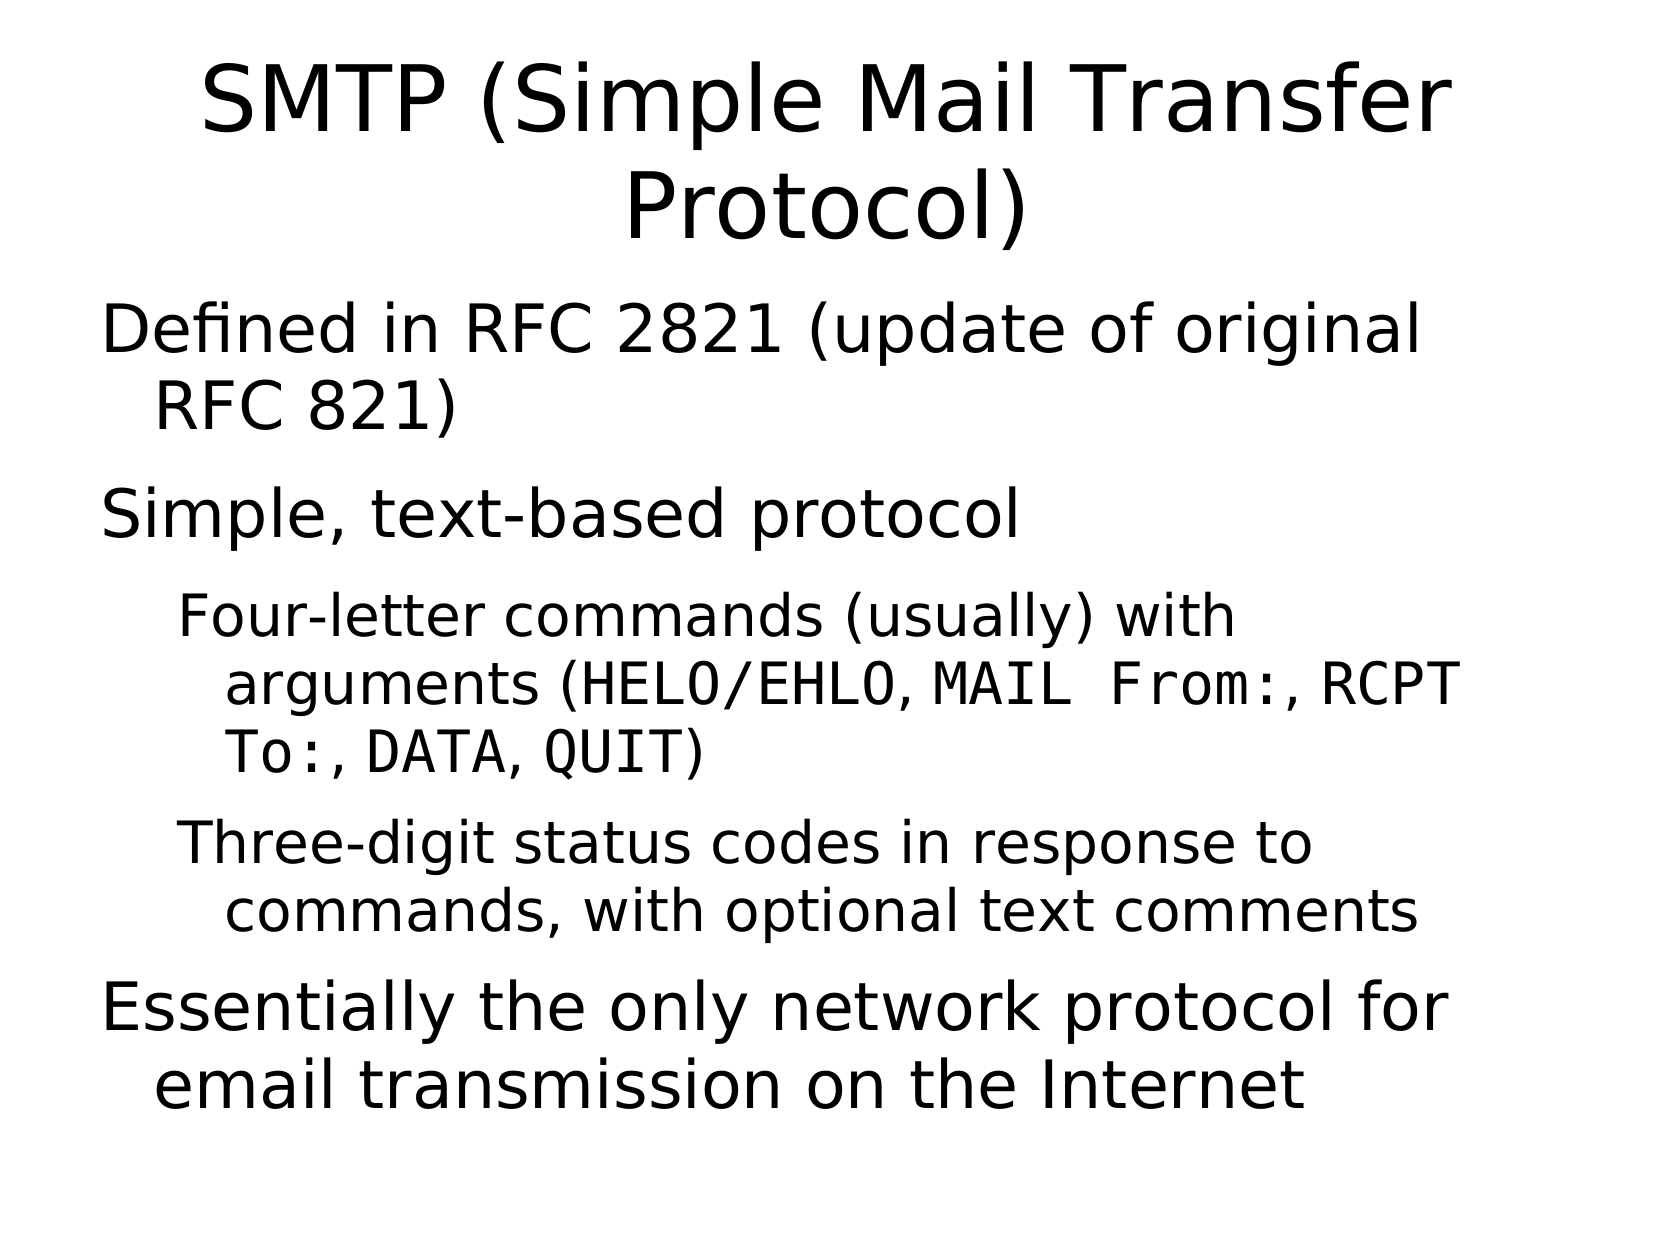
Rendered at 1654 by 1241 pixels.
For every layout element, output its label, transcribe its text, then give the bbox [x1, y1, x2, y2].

title SMTP (Simple Mail Transfer Protocol) [82, 45, 1571, 261]
list Defined in RFC 2821 (update of original RFC 821) Simple, text-based protocol Four-letter commands (usually) with arguments (HELO/EHLO, MAIL From:, RCPT To:, DATA, QUIT) Three-digit status codes in response to commands, with optional text comments Essentially the only network protocol for email transmission on the Internet [82, 290, 1571, 1125]
